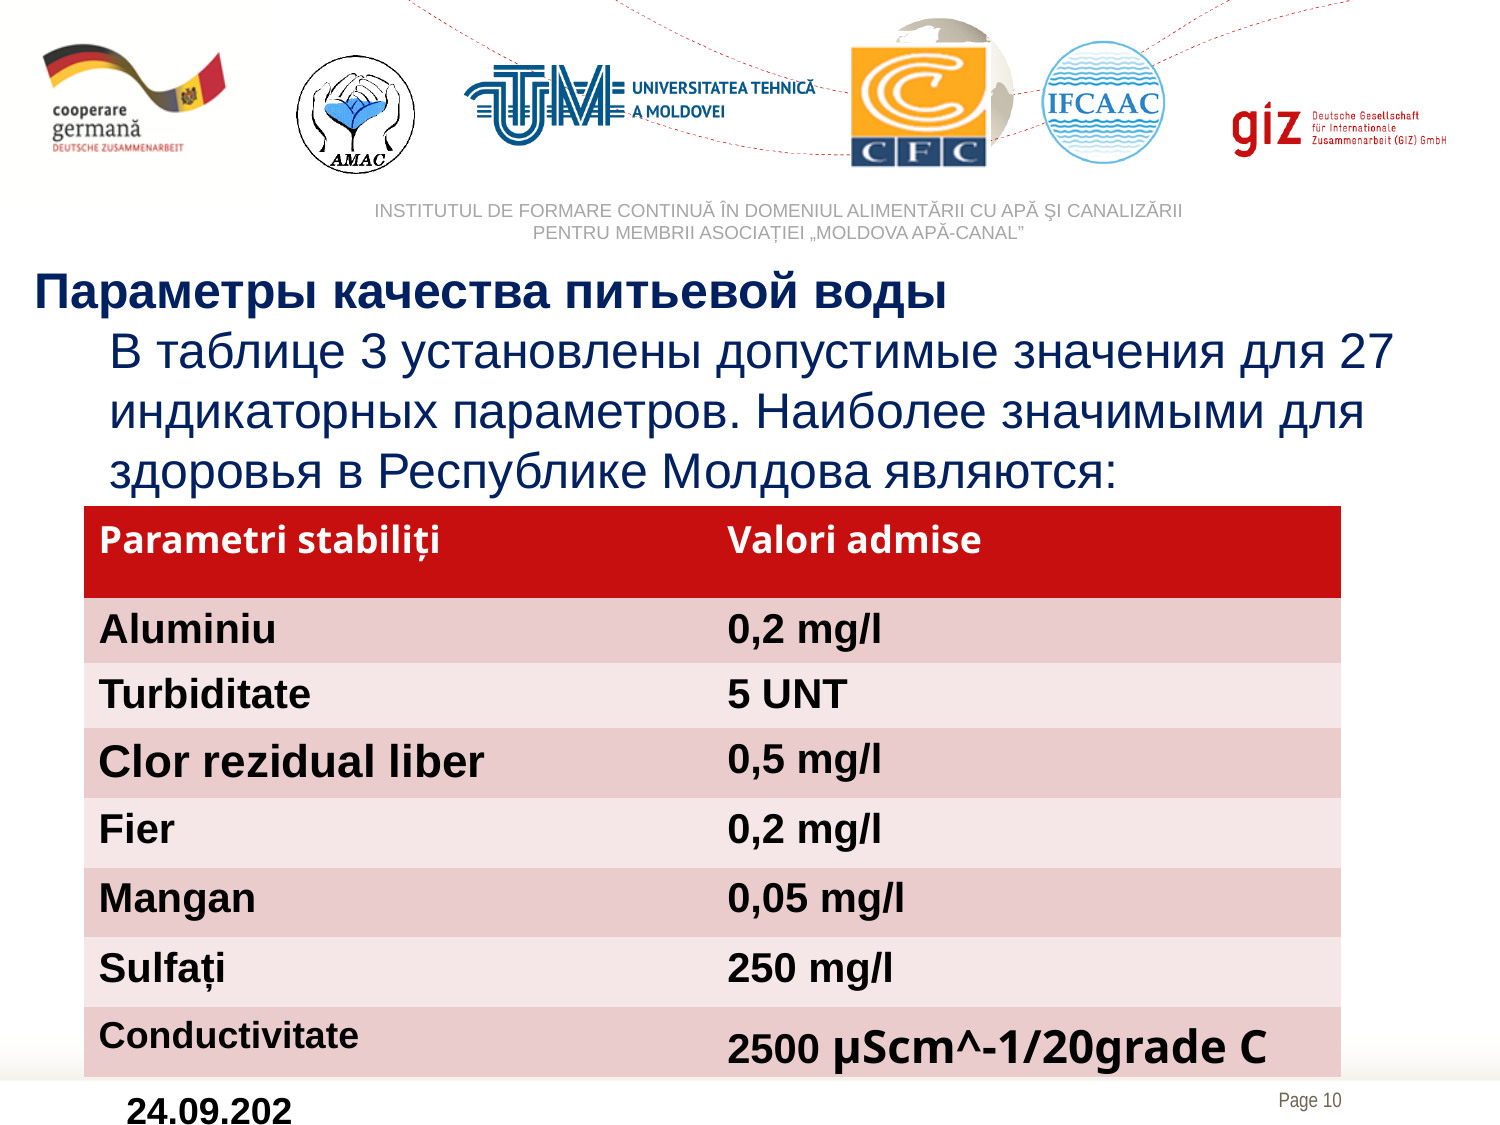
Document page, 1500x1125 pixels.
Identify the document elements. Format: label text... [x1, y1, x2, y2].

picture [0, 0, 1500, 206]
slide_number 15.07.2021 [111, 1079, 324, 1120]
table_cell Fier [84, 798, 712, 868]
table_cell Sulfați [84, 937, 712, 1007]
text_box INSTITUTUL DE FORMARE CONTINUĂ ÎN DOMENIUL ALIMENTĂRII CU APĂ ŞI CANALIZĂRII PENTRU MEMBRII ASOCIAȚIEI „MOLDOVA APĂ-CANAL” [190, 170, 1366, 251]
table_cell Conductivitate [84, 1007, 712, 1077]
picture [0, 959, 1500, 1081]
table_cell Aluminiu [84, 598, 712, 663]
table_header Parametri stabiliţi [84, 506, 712, 598]
table_cell 2500 µScm^-1/20grade C [712, 1007, 1341, 1077]
table_cell 0,05 mg/l [712, 868, 1341, 937]
table_header Valori admise [712, 506, 1341, 598]
table_cell 250 mg/l [712, 937, 1341, 1007]
table_cell 0,5 mg/l [712, 728, 1341, 798]
table_cell 0,2 mg/l [712, 598, 1341, 663]
table_cell 0,2 mg/l [712, 798, 1341, 868]
table_cell Mangan [84, 868, 712, 937]
table_cell 5 UNT [712, 663, 1341, 728]
table_cell Turbiditate [84, 663, 712, 728]
title Параметры качества питьевой воды В таблице 3 установлены допустимые значения для 27 индикаторных параметров. Наиболее значимыми для здоровья в Республике Молдова являются: [19, 251, 1470, 976]
table_cell Clor rezidual liber [84, 728, 712, 798]
